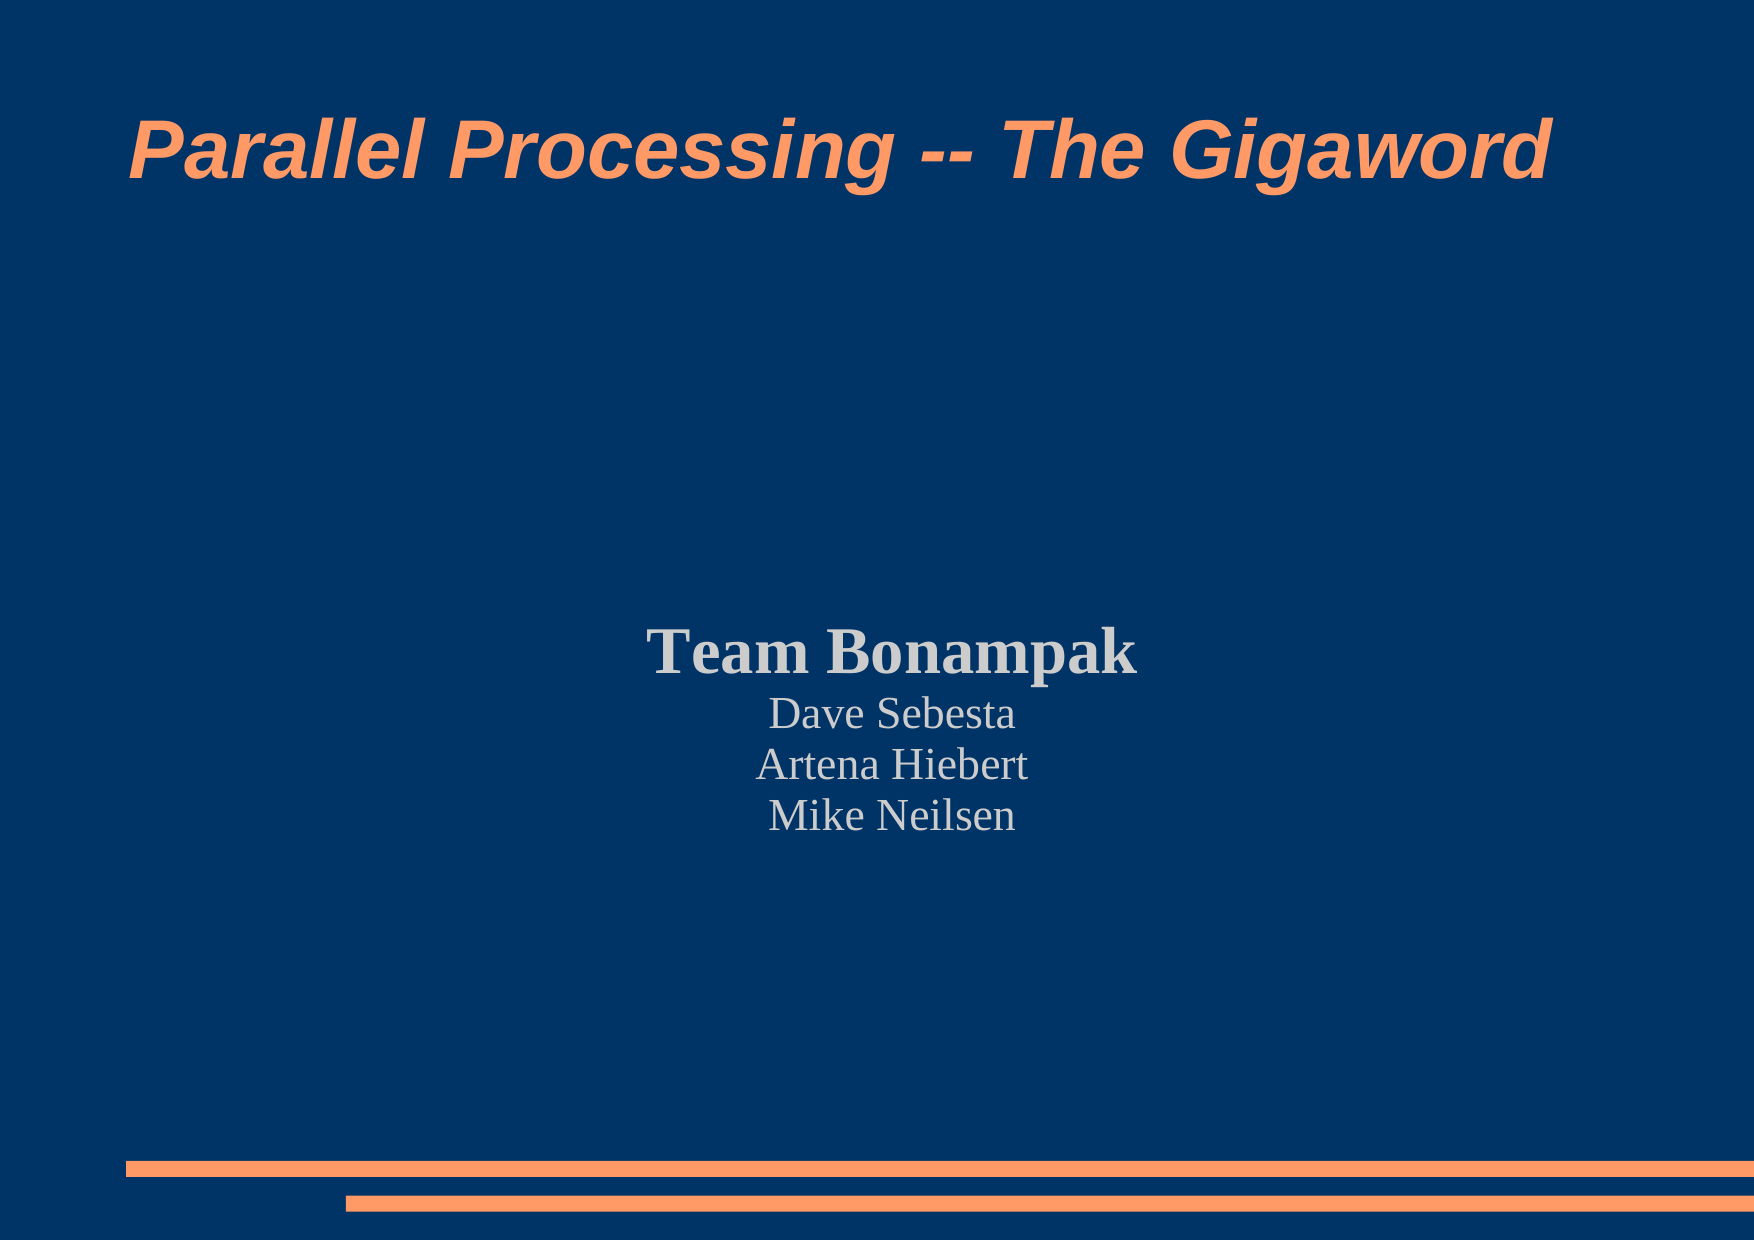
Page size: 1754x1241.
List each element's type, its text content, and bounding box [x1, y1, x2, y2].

title Parallel Processing -- The Gigaword [128, 46, 1627, 254]
subtitle Team Bonampak Dave Sebesta Artena Hiebert Mike Neilsen [128, 322, 1656, 1133]
